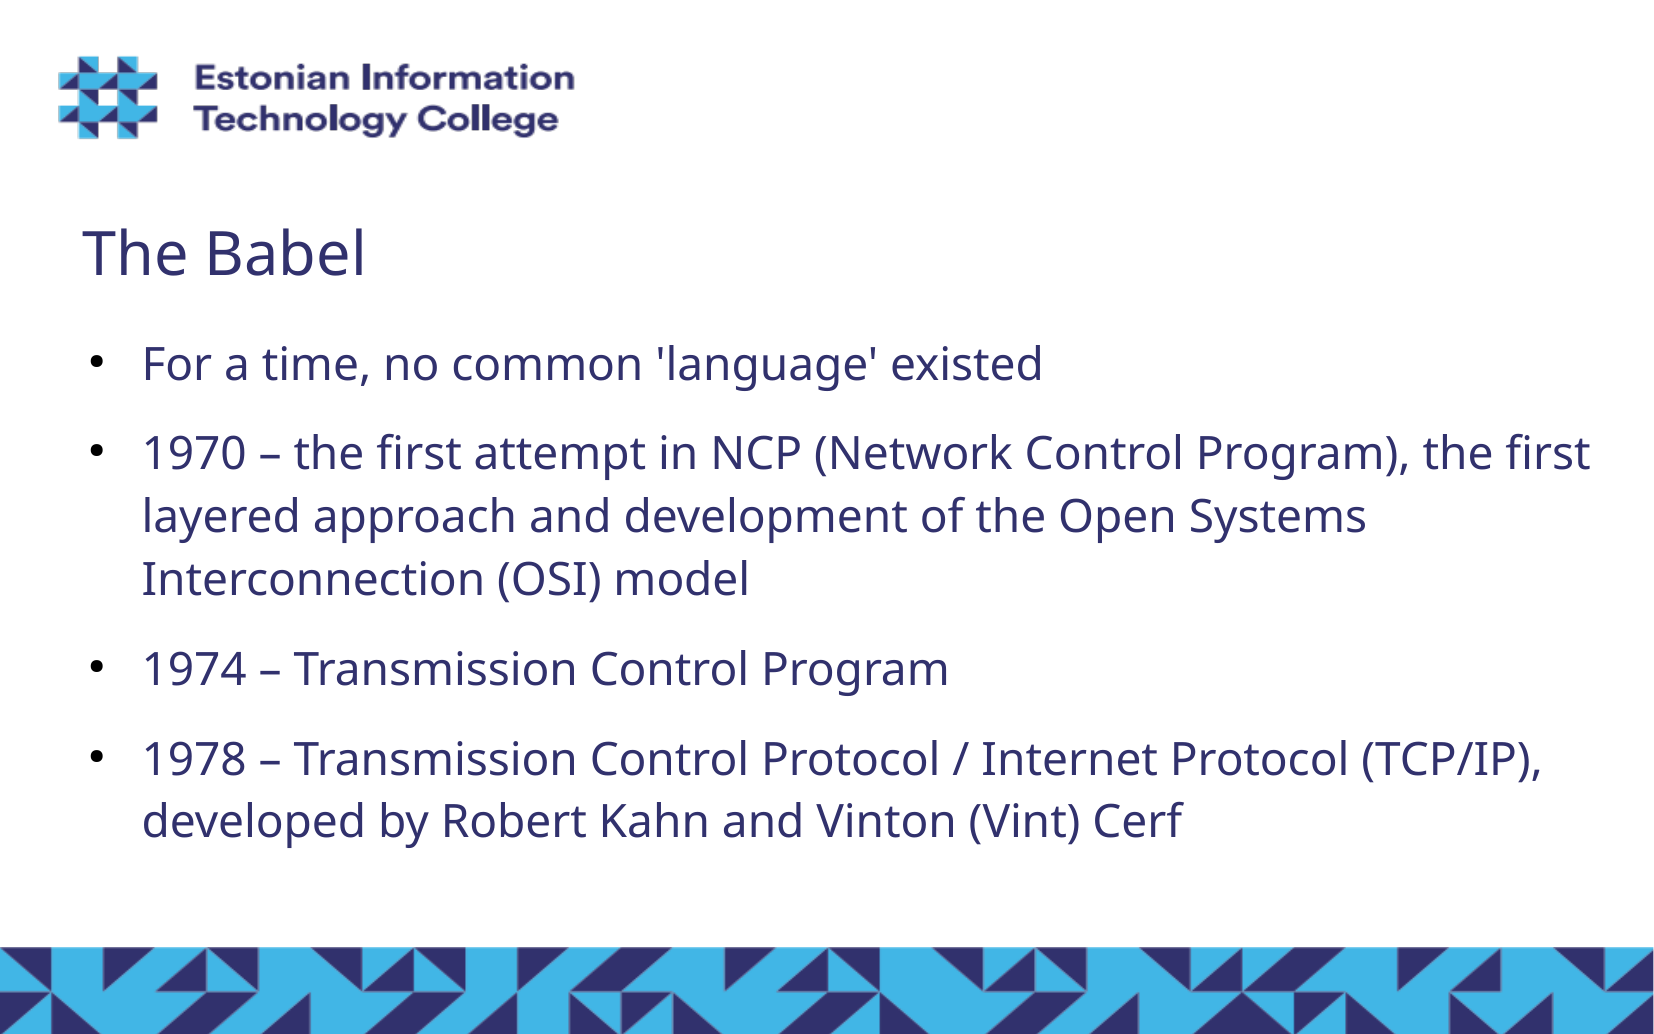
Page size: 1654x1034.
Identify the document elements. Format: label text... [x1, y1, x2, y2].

title The Babel [82, 165, 1644, 338]
list For a time, no common 'language' existed 1970 – the first attempt in NCP (Network Control Program), the first layered approach and development of the Open Systems Interconnection (OSI) model 1974 – Transmission Control Program 1978 – Transmission Control Protocol / Internet Protocol (TCP/IP), developed by Robert Kahn and Vinton (Vint) Cerf [70, 330, 1619, 922]
